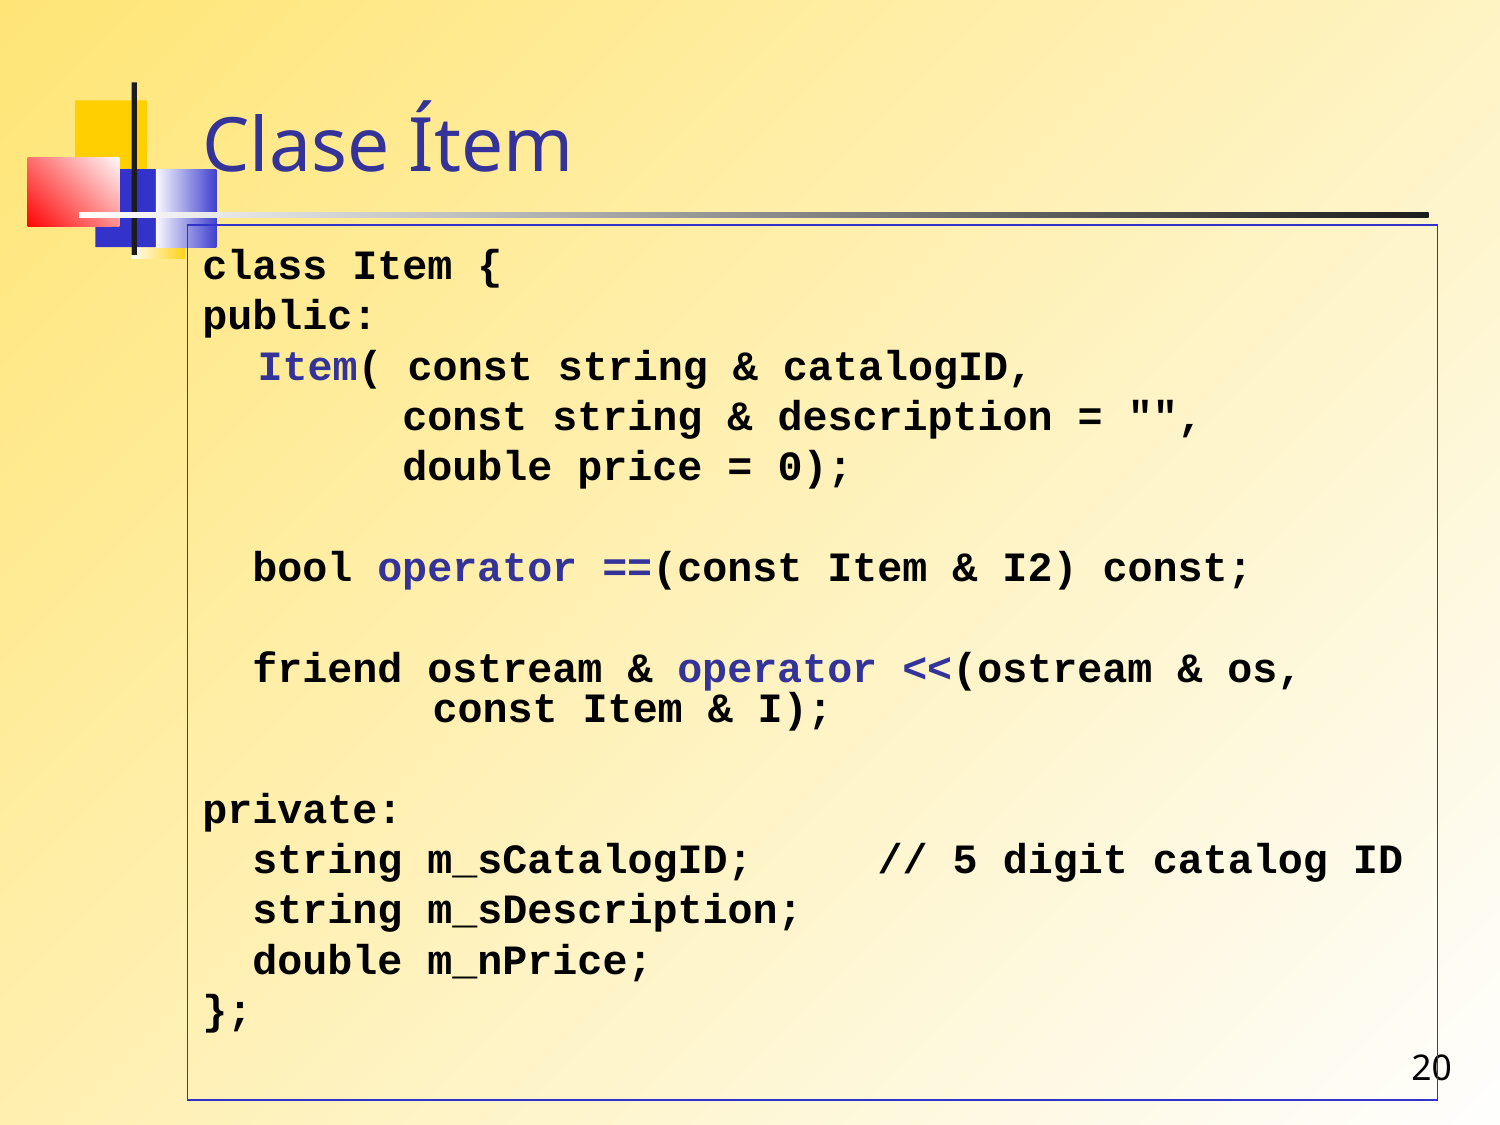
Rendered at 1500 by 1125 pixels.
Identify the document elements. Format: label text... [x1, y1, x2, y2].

text_box class Item { public: Item( const string & catalogID, const string & description = "", double price = 0); bool operator ==(const Item & I2) const; friend ostream & operator <<(ostream & os, const Item & I); private: string m_sCatalogID; // 5 digit catalog ID string m_sDescription; double m_nPrice; }; [187, 224, 1438, 1100]
title Clase Ítem [187, 37, 1466, 201]
